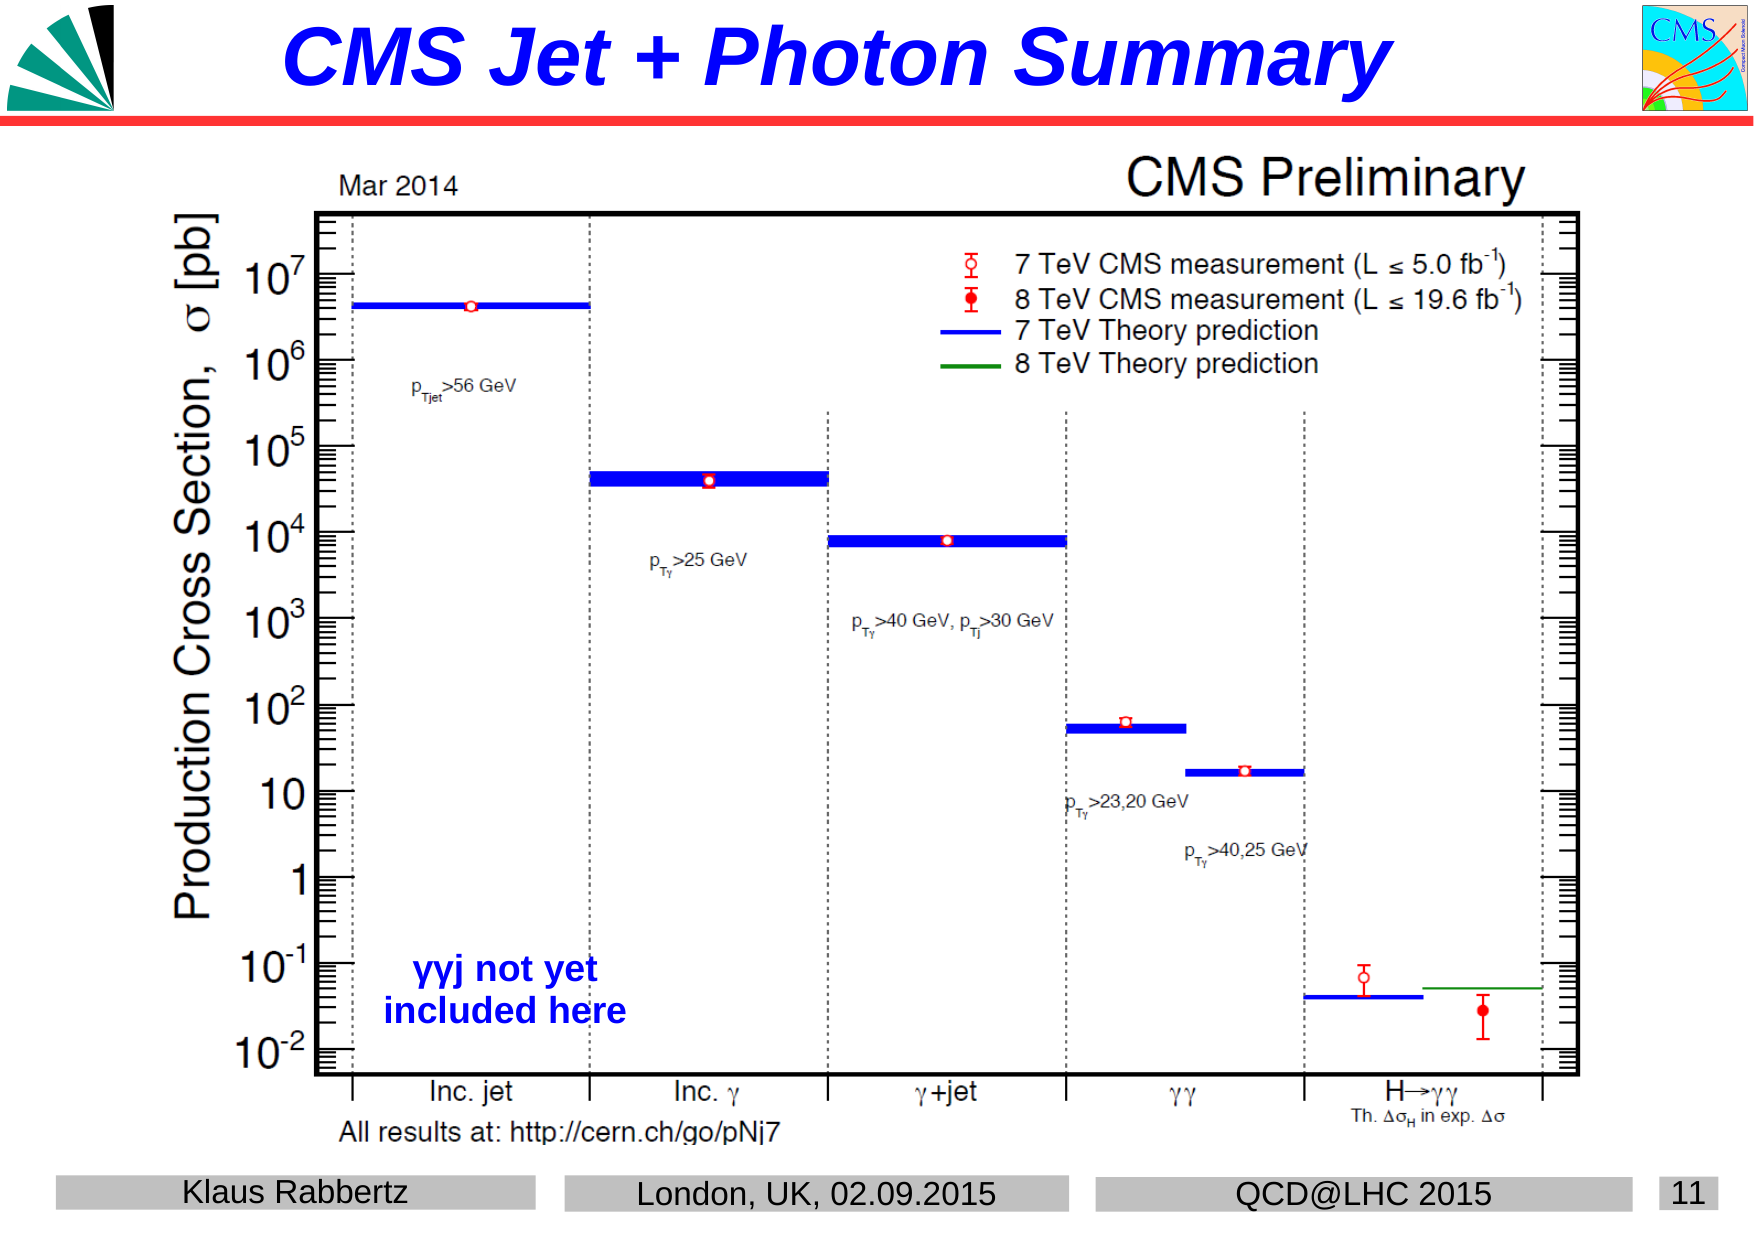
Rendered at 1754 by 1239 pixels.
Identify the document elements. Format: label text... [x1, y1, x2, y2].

text_box γγj not yet included here [371, 941, 640, 1038]
picture [1642, 5, 1748, 111]
picture [164, 147, 1589, 1145]
title CMS Jet + Photon Summary [129, 0, 1545, 114]
picture [7, 5, 114, 112]
